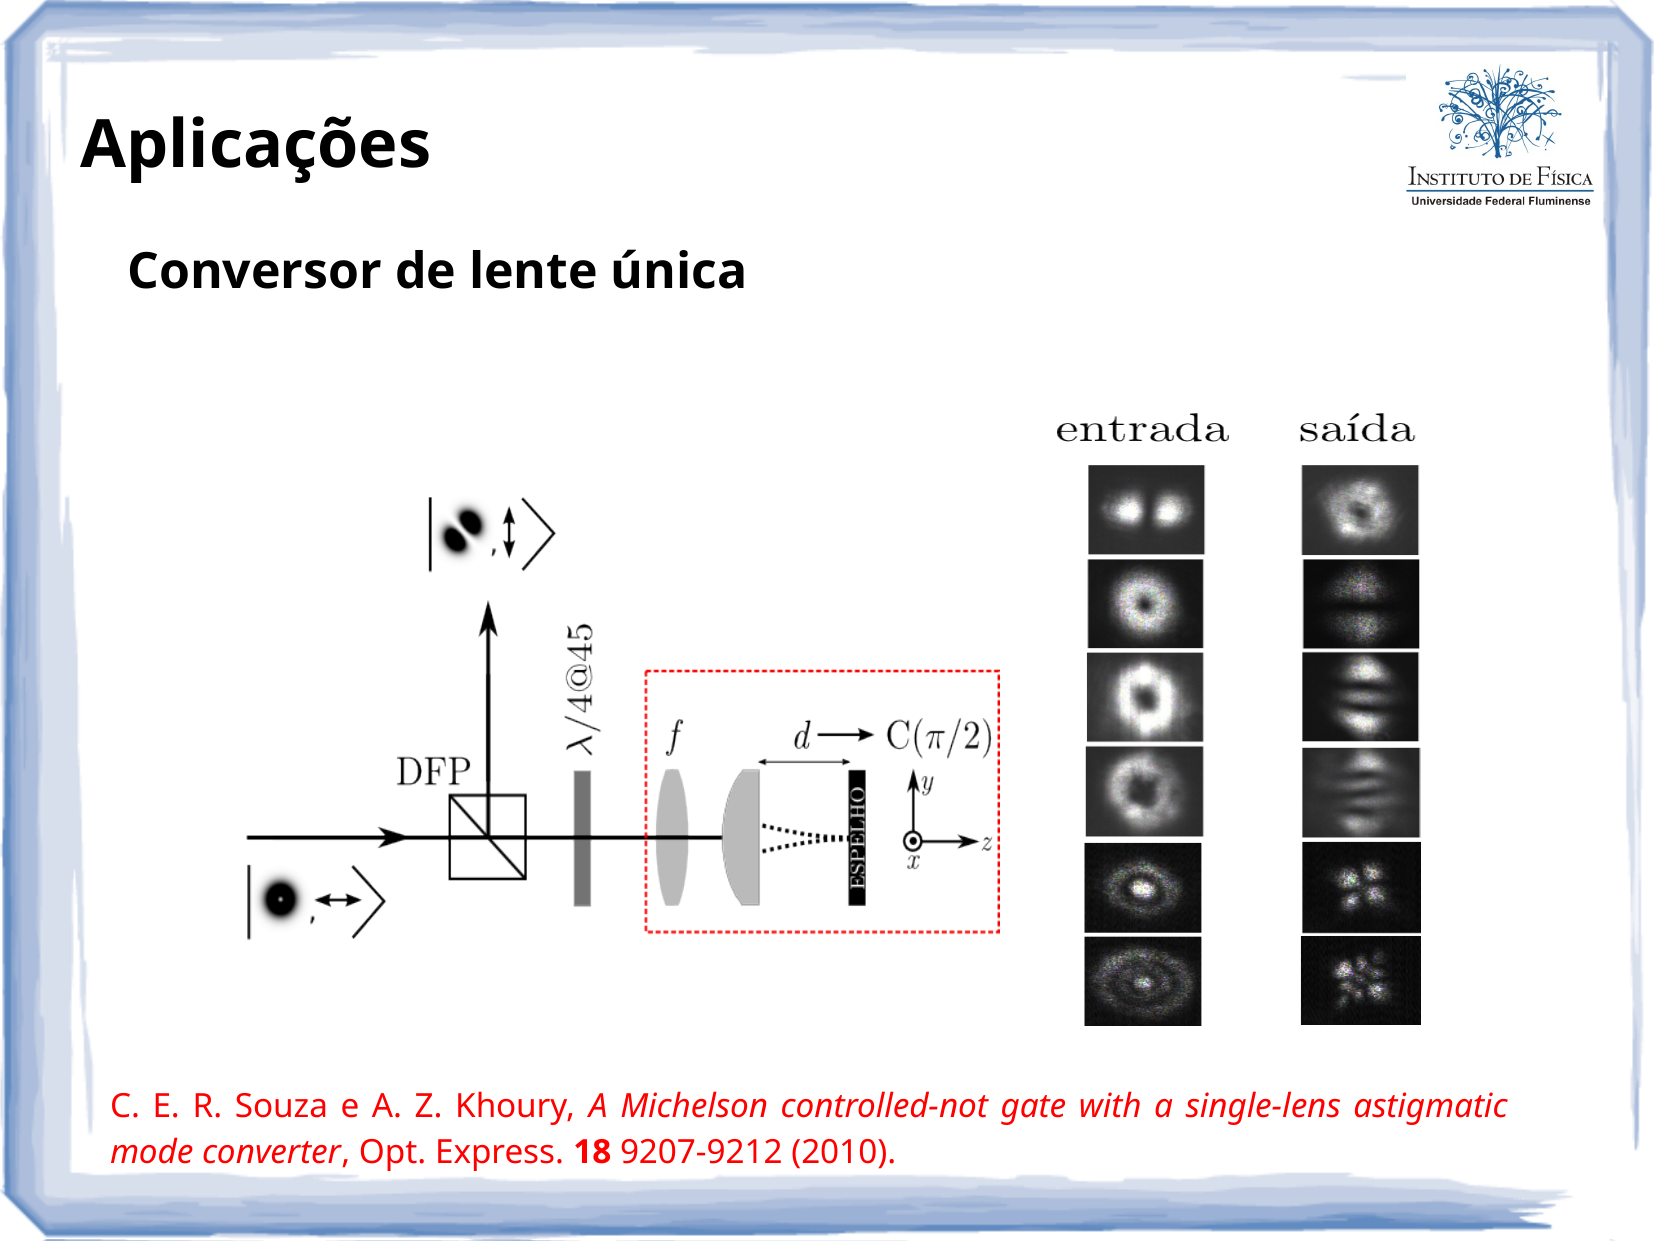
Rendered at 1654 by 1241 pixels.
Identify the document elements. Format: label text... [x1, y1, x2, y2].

text_box C. E. R. Souza e A. Z. Khoury, A Michelson controlled-not gate with a single-lens astigmatic mode converter, Opt. Express. 18 9207-9212 (2010). [95, 1075, 1524, 1182]
text_box Conversor de lente única [112, 227, 1589, 452]
text_box Aplicações [65, 88, 458, 181]
picture [0, 0, 1654, 1241]
